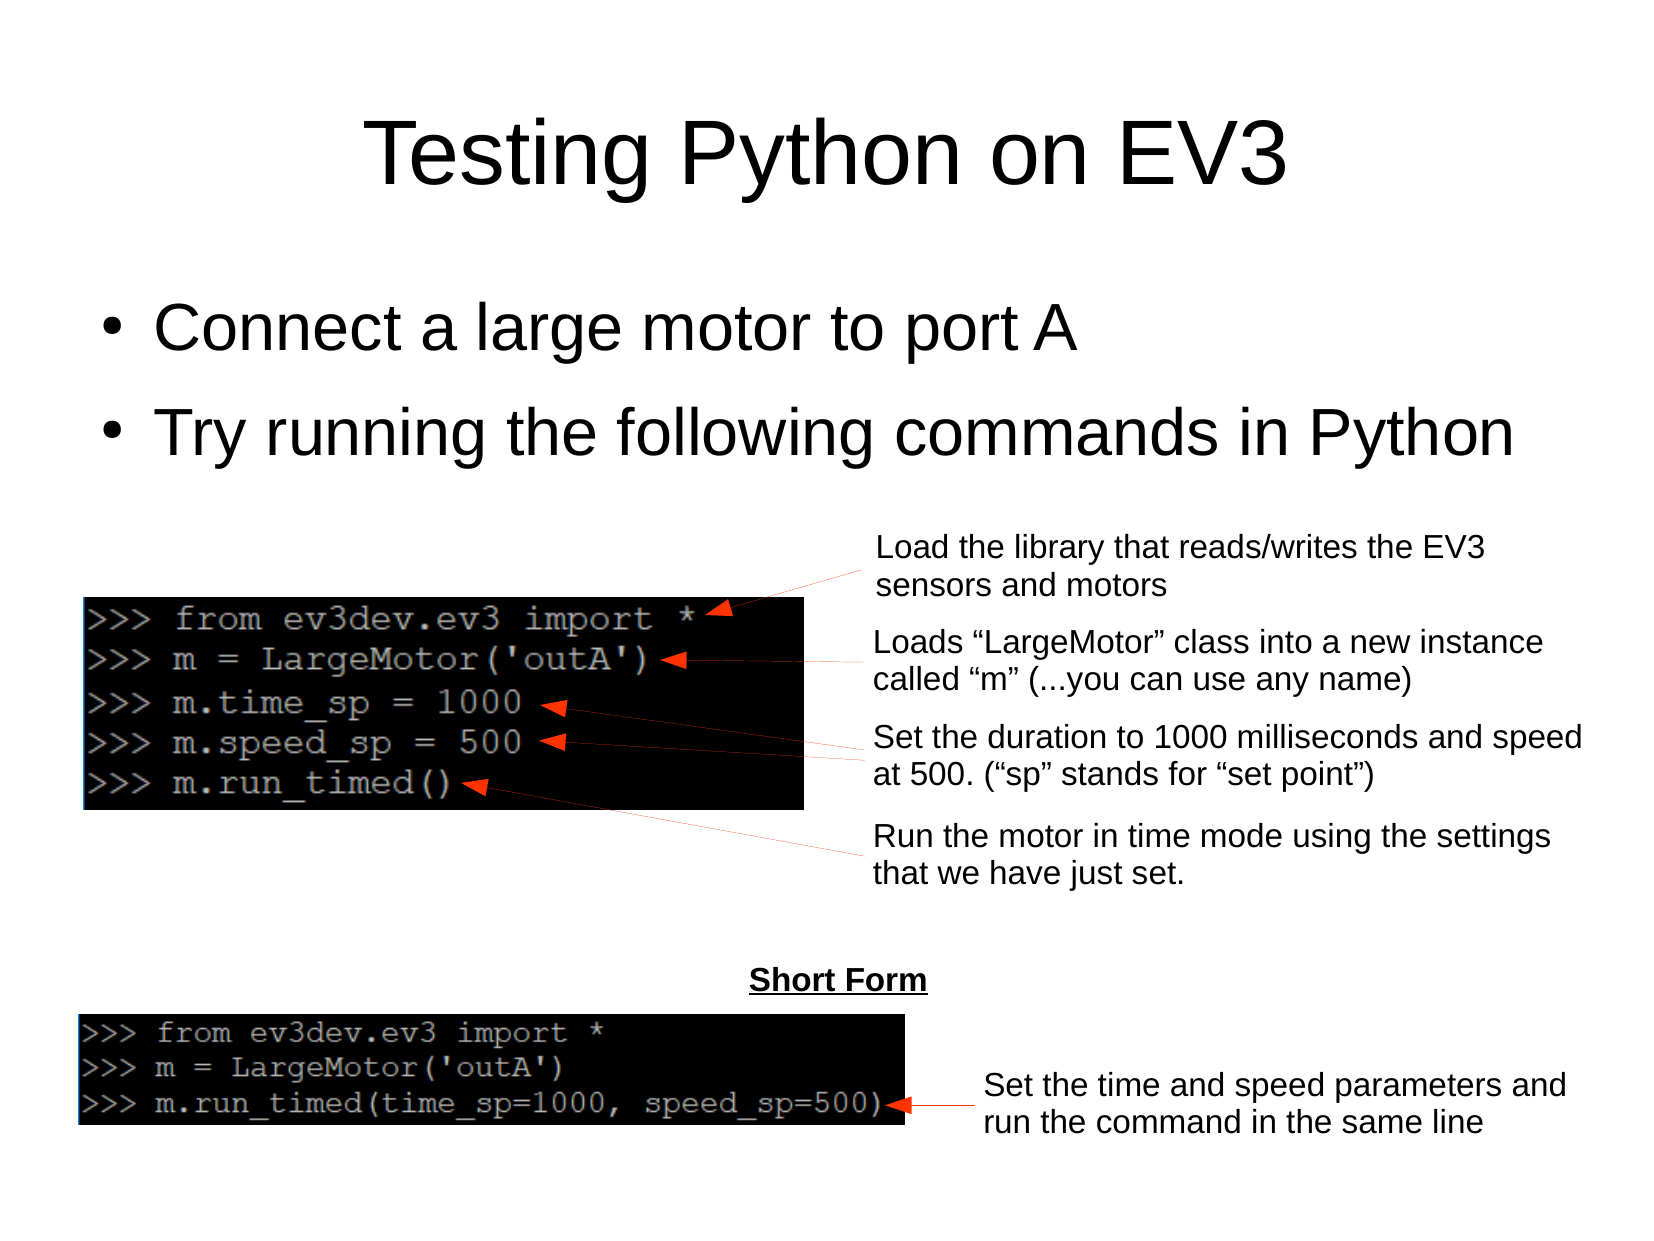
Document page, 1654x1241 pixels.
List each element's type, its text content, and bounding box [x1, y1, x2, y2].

text_box Set the duration to 1000 milliseconds and speed at 500. (“sp” stands for “set point”) [858, 711, 1606, 807]
text_box Set the time and speed parameters and run the command in the same line [968, 1059, 1626, 1156]
text_box Run the motor in time mode using the settings that we have just set. [858, 810, 1606, 906]
picture [78, 1014, 905, 1126]
title Testing Python on EV3 [82, 49, 1571, 257]
text_box Loads “LargeMotor” class into a new instance called “m” (...you can use any name) [858, 615, 1606, 711]
text_box Load the library that reads/writes the EV3 sensors and motors [860, 521, 1608, 618]
list Connect a large motor to port A Try running the following commands in Python [82, 290, 1571, 1010]
text_box Short Form [510, 954, 1167, 1051]
